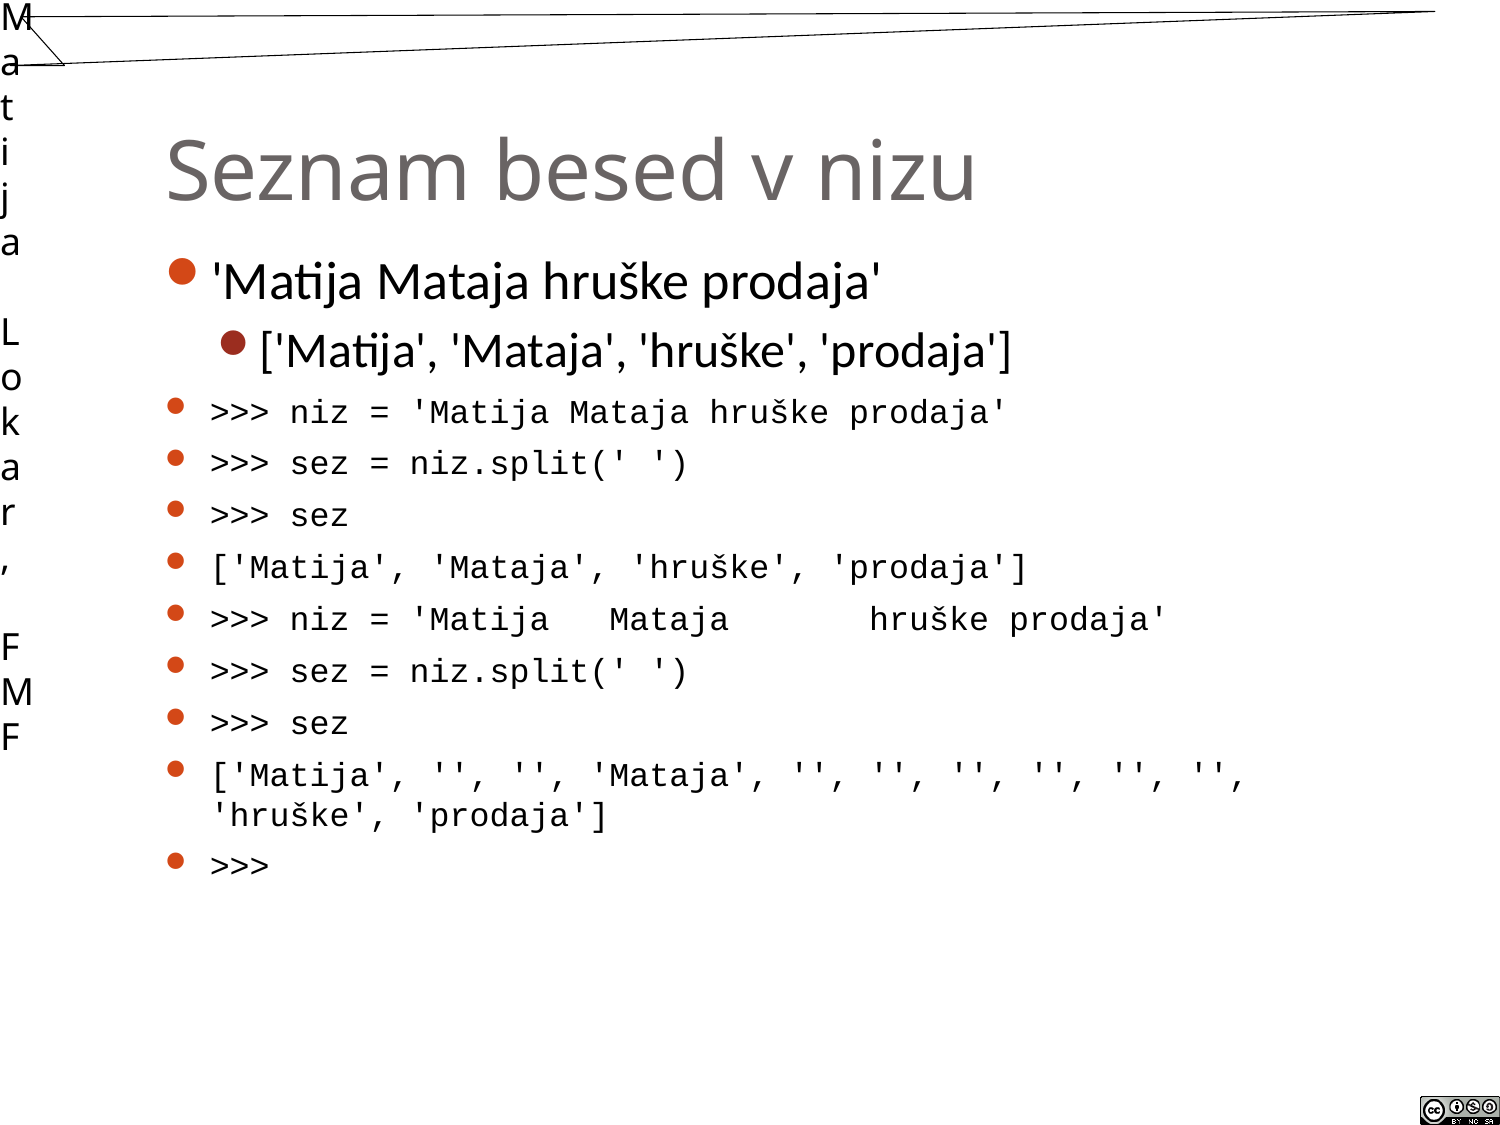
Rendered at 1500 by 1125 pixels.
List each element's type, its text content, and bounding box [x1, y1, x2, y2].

picture [1420, 1096, 1500, 1125]
title Seznam besed v nizu [150, 45, 1425, 233]
list 'Matija Mataja hruške prodaja' ['Matija', 'Mataja', 'hruške', 'prodaja'] >>> niz = 'Matija Mataja hruške prodaja' >>> sez = niz.split(' ') >>> sez ['Matija', 'Mataja', 'hruške', 'prodaja'] >>> niz = 'Matija Mataja hruške prodaja' >>> sez = niz.split(' ') >>> sez ['Matija', '', '', 'Mataja', '', '', '', '', '', '', 'hruške', 'prodaja'] >>> [150, 237, 1425, 988]
